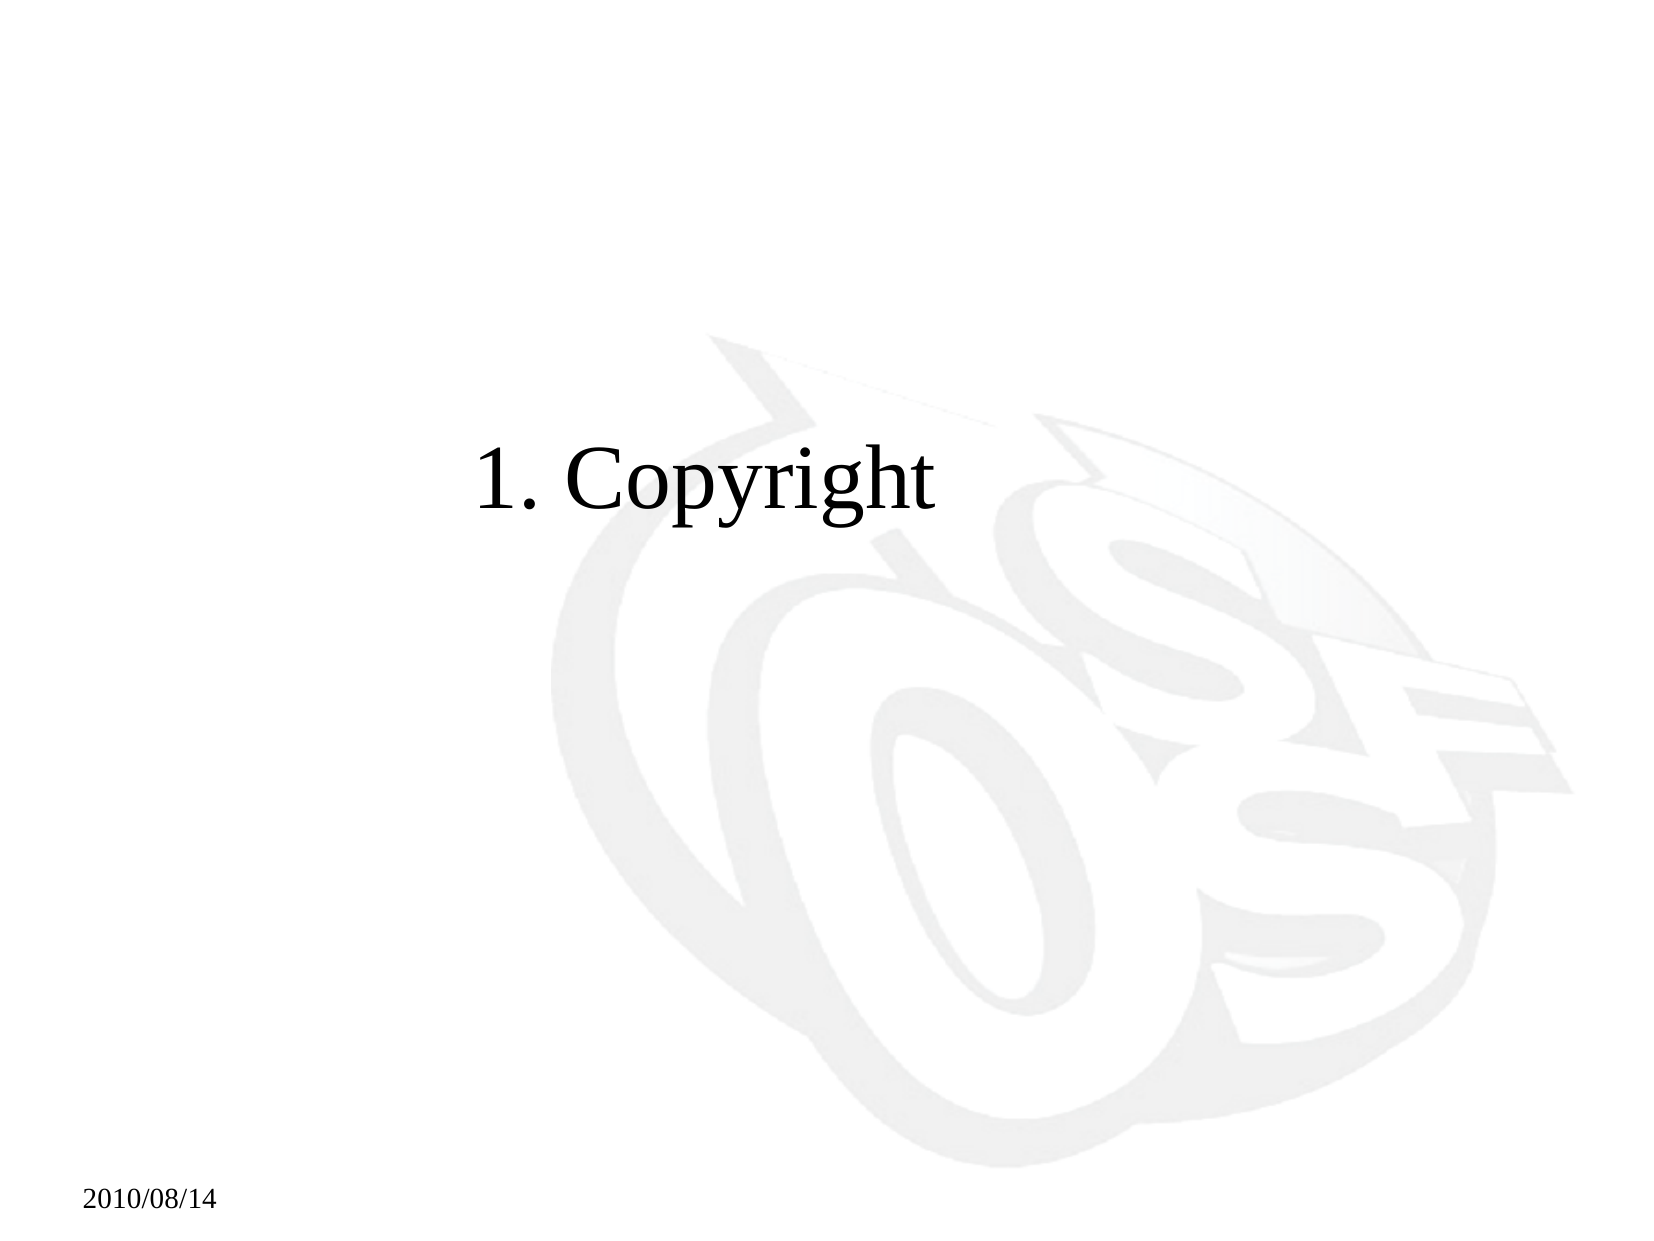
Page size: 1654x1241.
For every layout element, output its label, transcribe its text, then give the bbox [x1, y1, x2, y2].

title 1. Copyright [472, 313, 1418, 591]
picture [551, 331, 1577, 1170]
